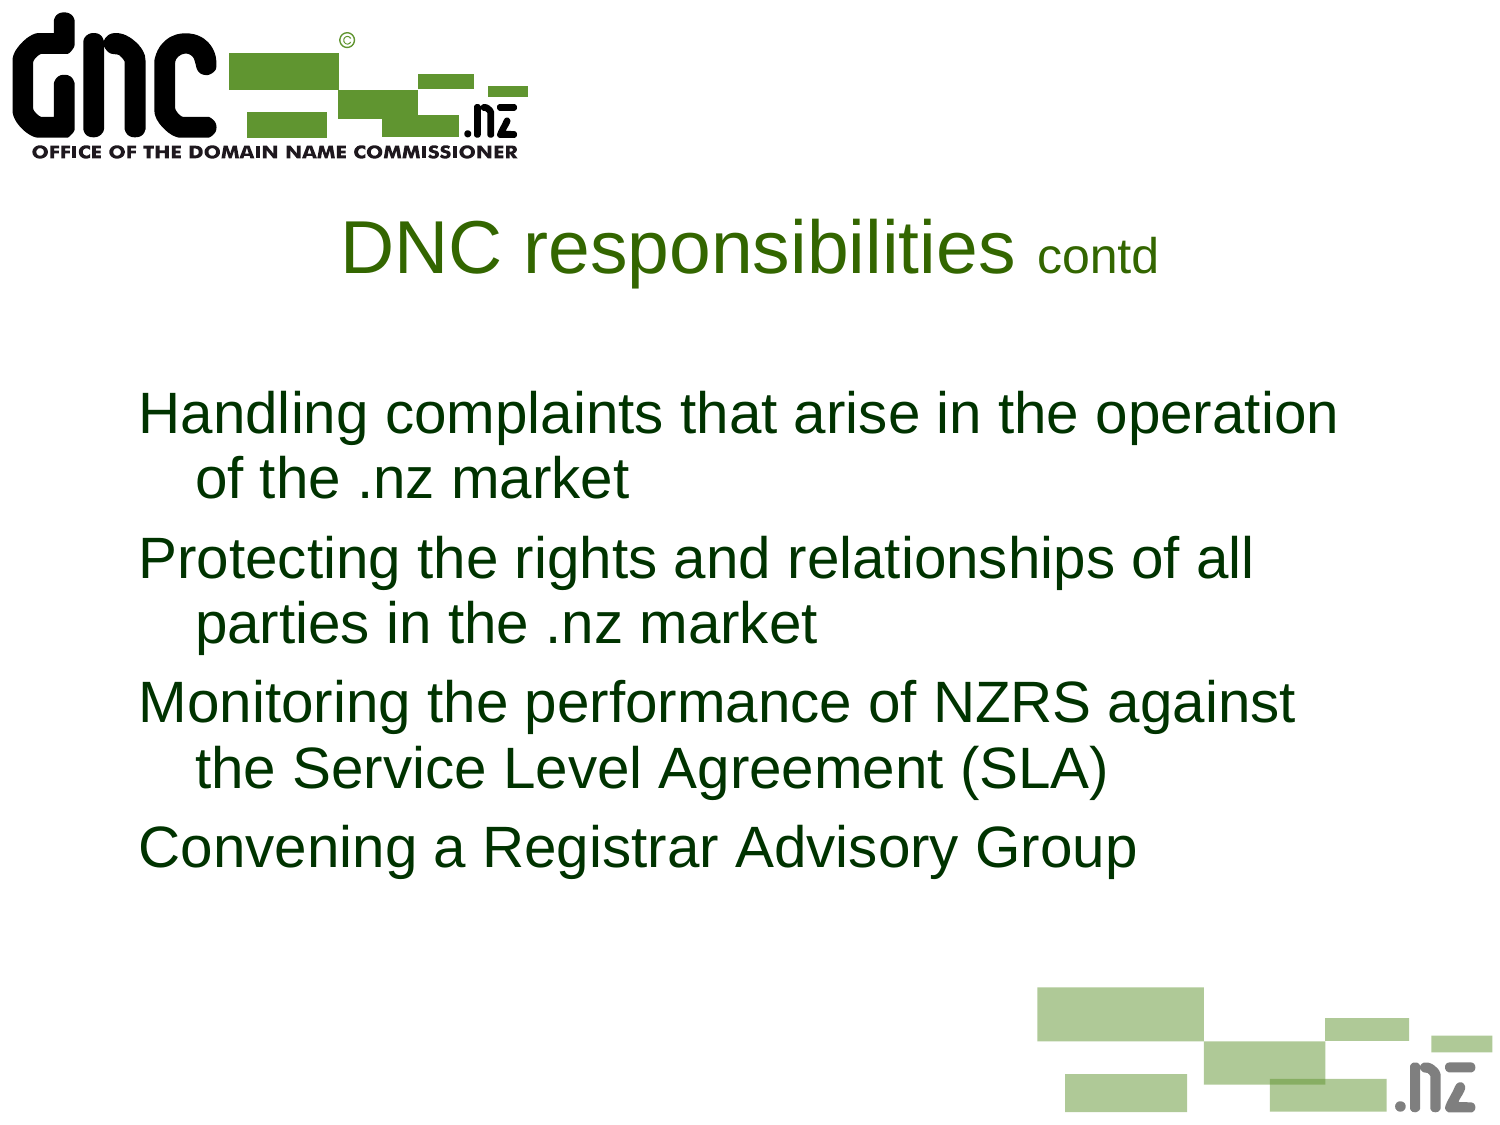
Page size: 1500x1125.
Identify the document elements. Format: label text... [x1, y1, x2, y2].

list Handling complaints that arise in the operation of the .nz market Protecting the rights and relationships of all parties in the .nz market Monitoring the performance of NZRS against the Service Level Agreement (SLA) Convening a Registrar Advisory Group [123, 373, 1387, 1092]
title DNC responsibilities contd [112, 172, 1388, 323]
